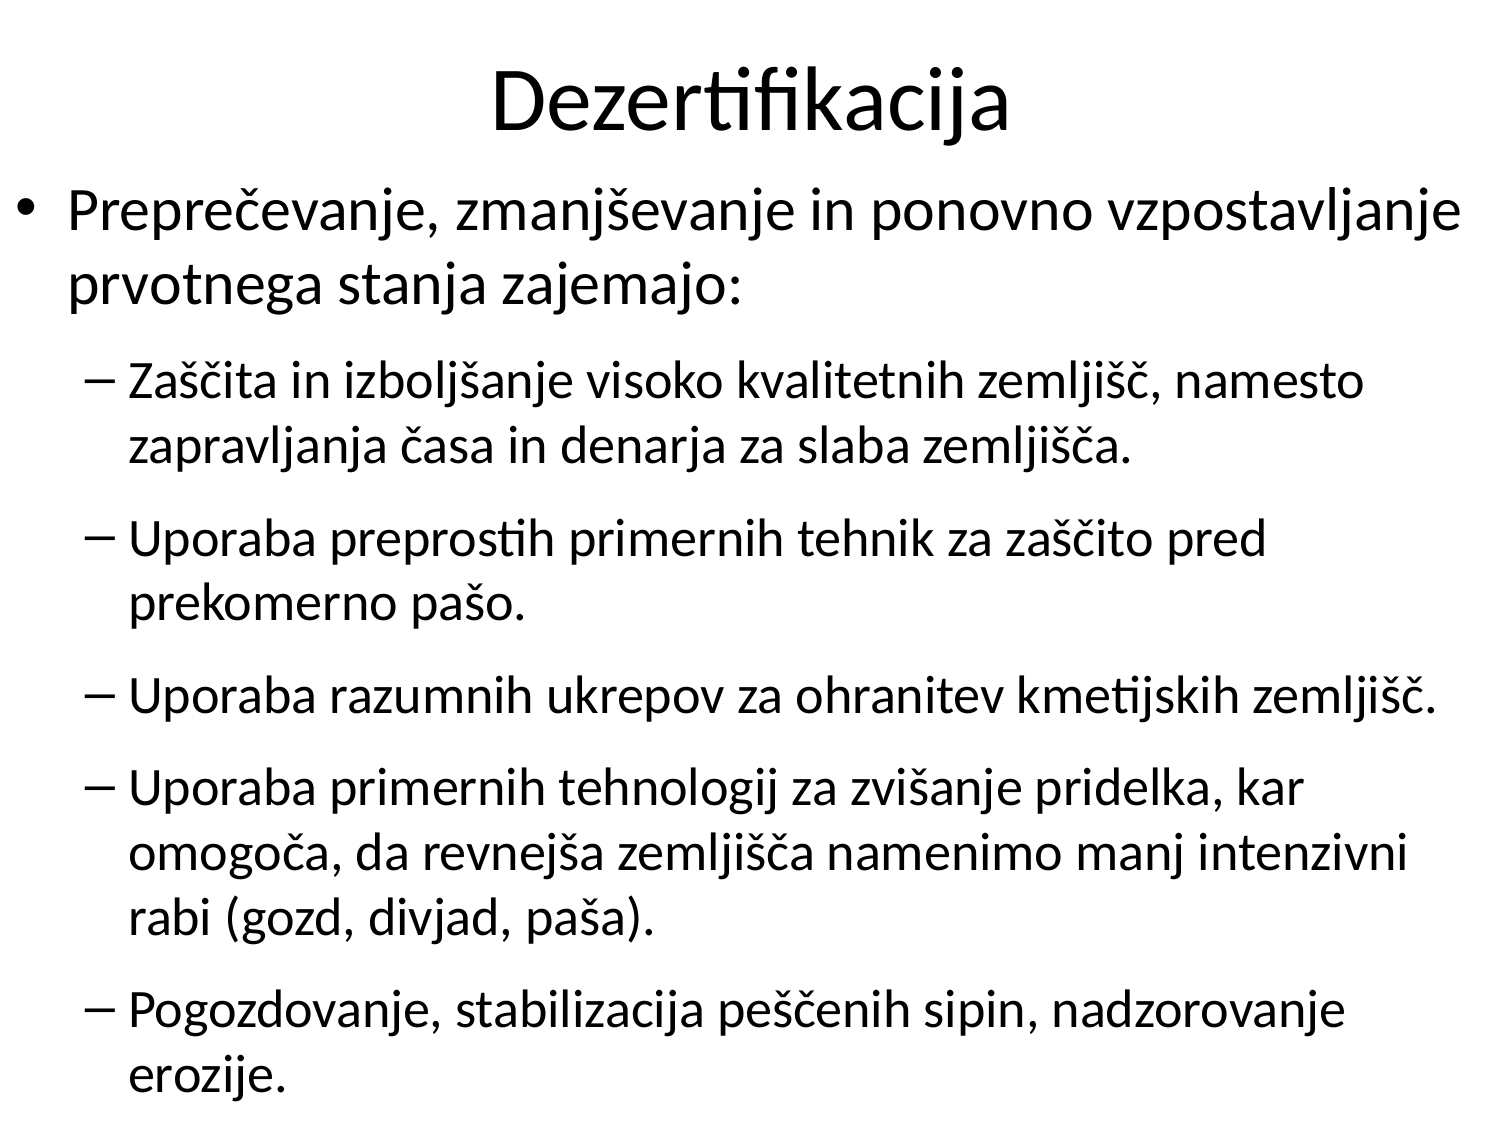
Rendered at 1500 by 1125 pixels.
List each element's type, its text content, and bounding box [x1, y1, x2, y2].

list Preprečevanje, zmanjševanje in ponovno vzpostavljanje prvotnega stanja zajemajo: Zaščita in izboljšanje visoko kvalitetnih zemljišč, namesto zapravljanja časa in denarja za slaba zemljišča. Uporaba preprostih primernih tehnik za zaščito pred prekomerno pašo. Uporaba razumnih ukrepov za ohranitev kmetijskih zemljišč. Uporaba primernih tehnologij za zvišanje pridelka, kar omogoča, da revnejša zemljišča namenimo manj intenzivni rabi (gozd, divjad, paša). Pogozdovanje, stabilizacija peščenih sipin, nadzorovanje erozije. [0, 160, 1500, 1125]
title Dezertifikacija [76, 0, 1427, 160]
